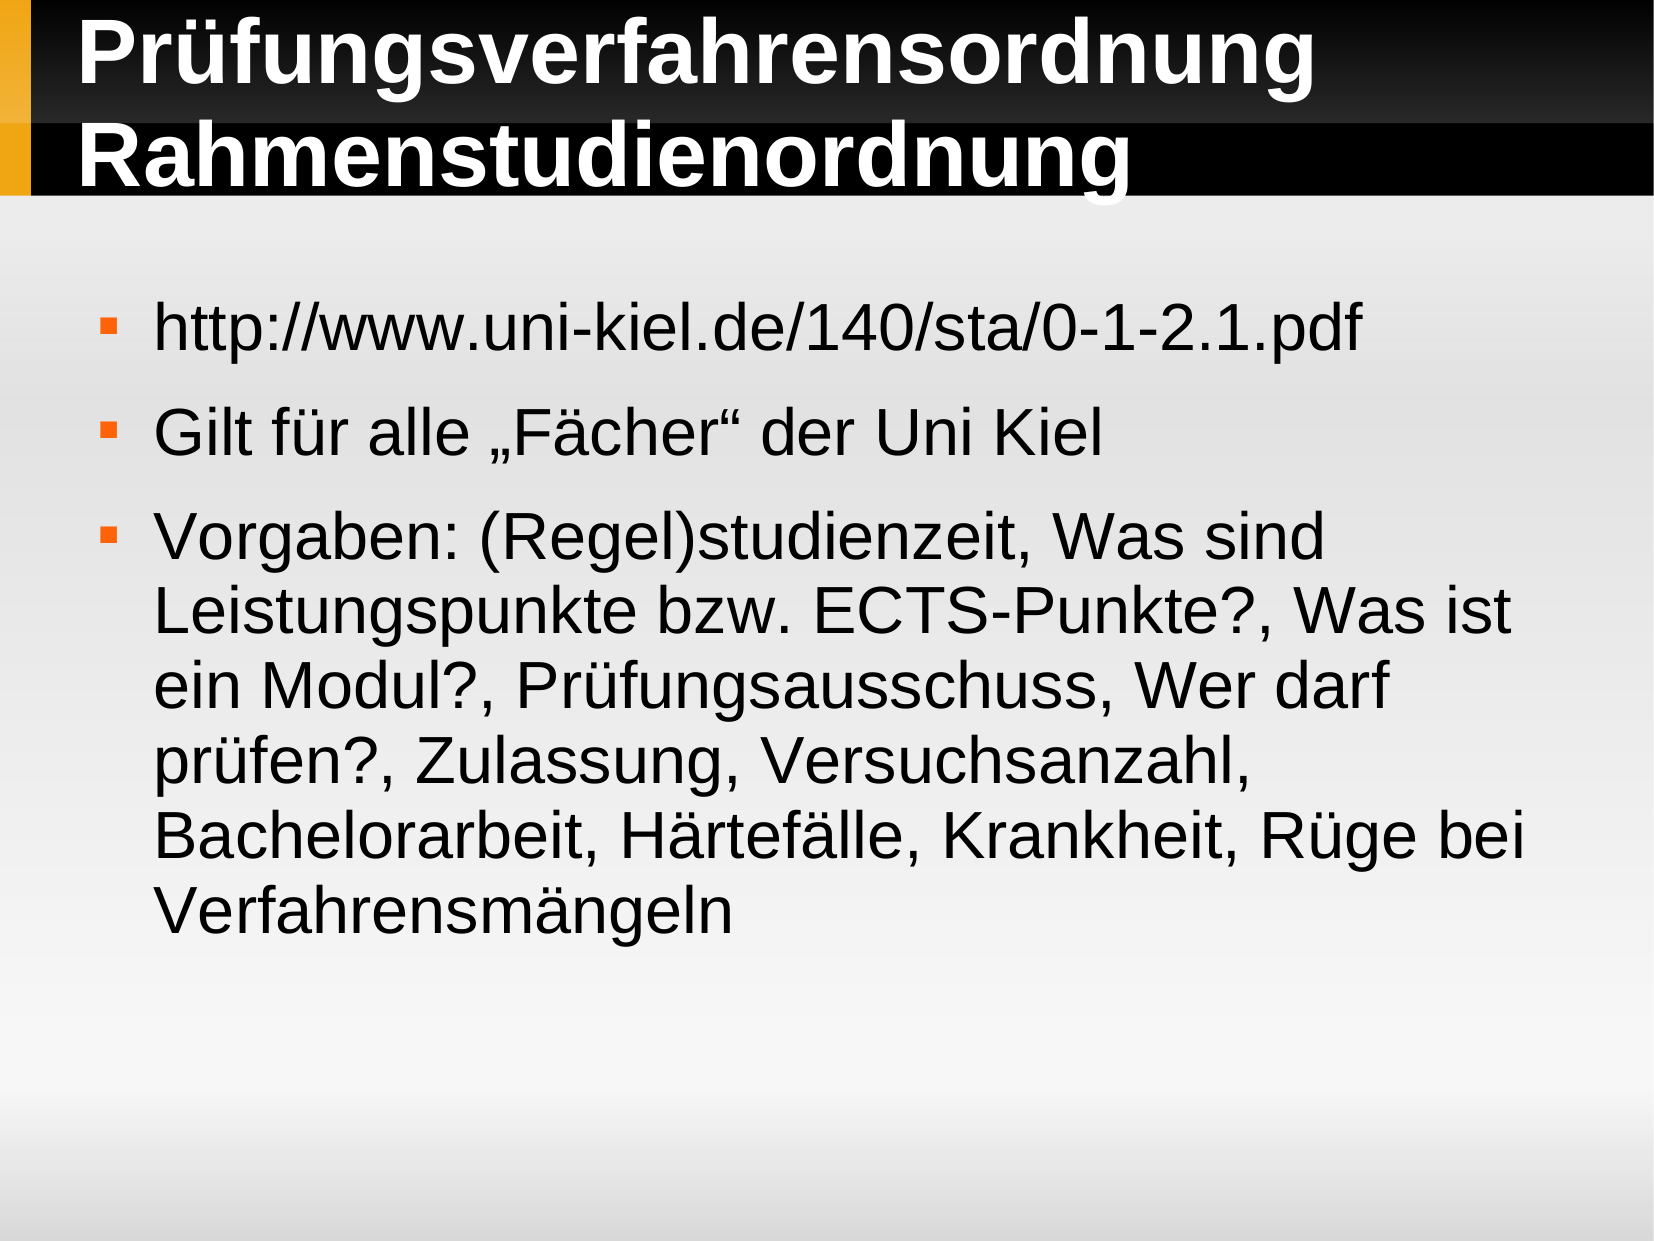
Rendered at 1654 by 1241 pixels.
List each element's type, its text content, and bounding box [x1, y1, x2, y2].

picture [0, 0, 1654, 1241]
list http://www.uni-kiel.de/140/sta/0-1-2.1.pdf Gilt für alle „Fächer“ der Uni Kiel Vorgaben: (Regel)studienzeit, Was sind Leistungspunkte bzw. ECTS-Punkte?, Was ist ein Modul?, Prüfungsausschuss, Wer darf prüfen?, Zulassung, Versuchsanzahl, Bachelorarbeit, Härtefälle, Krankheit, Rüge bei Verfahrensmängeln [82, 290, 1571, 1094]
title Prüfungsverfahrensordnung Rahmenstudienordnung [76, 1, 1565, 207]
